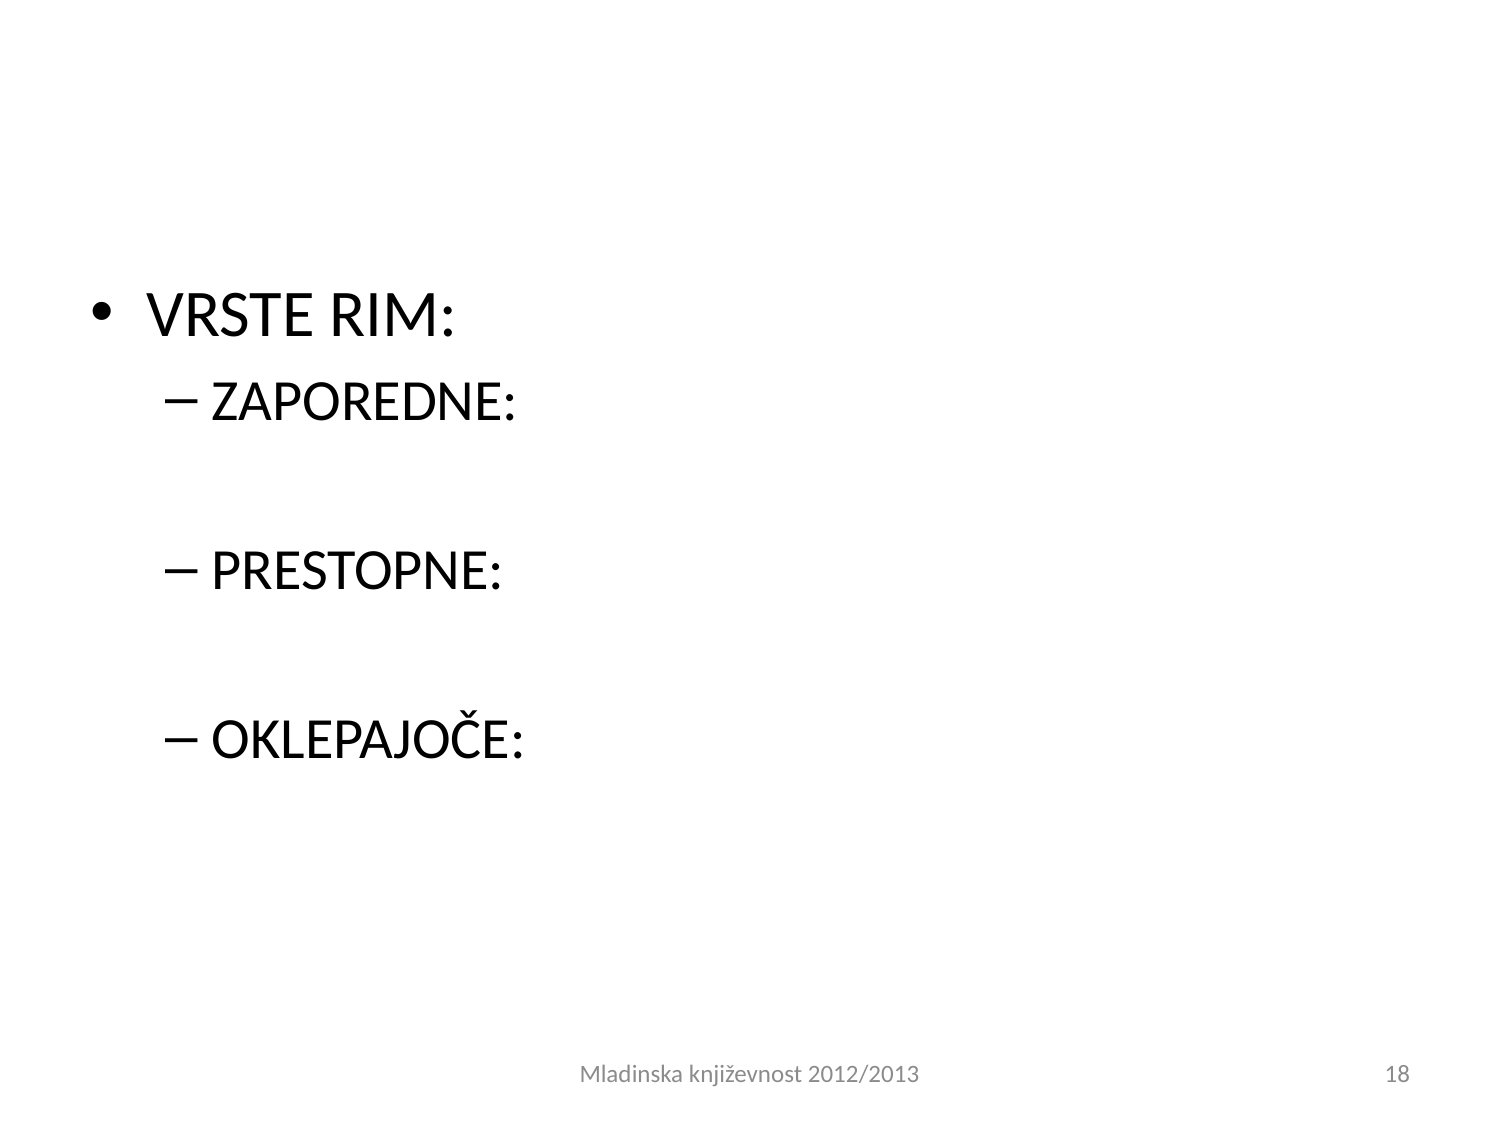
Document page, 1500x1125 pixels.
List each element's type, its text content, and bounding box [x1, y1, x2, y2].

slide_number <number> [1074, 1042, 1425, 1103]
footer Mladinska književnost 2012/2013 [512, 1042, 988, 1103]
list VRSTE RIM: ZAPOREDNE: PRESTOPNE: OKLEPAJOČE: [75, 262, 1425, 1005]
